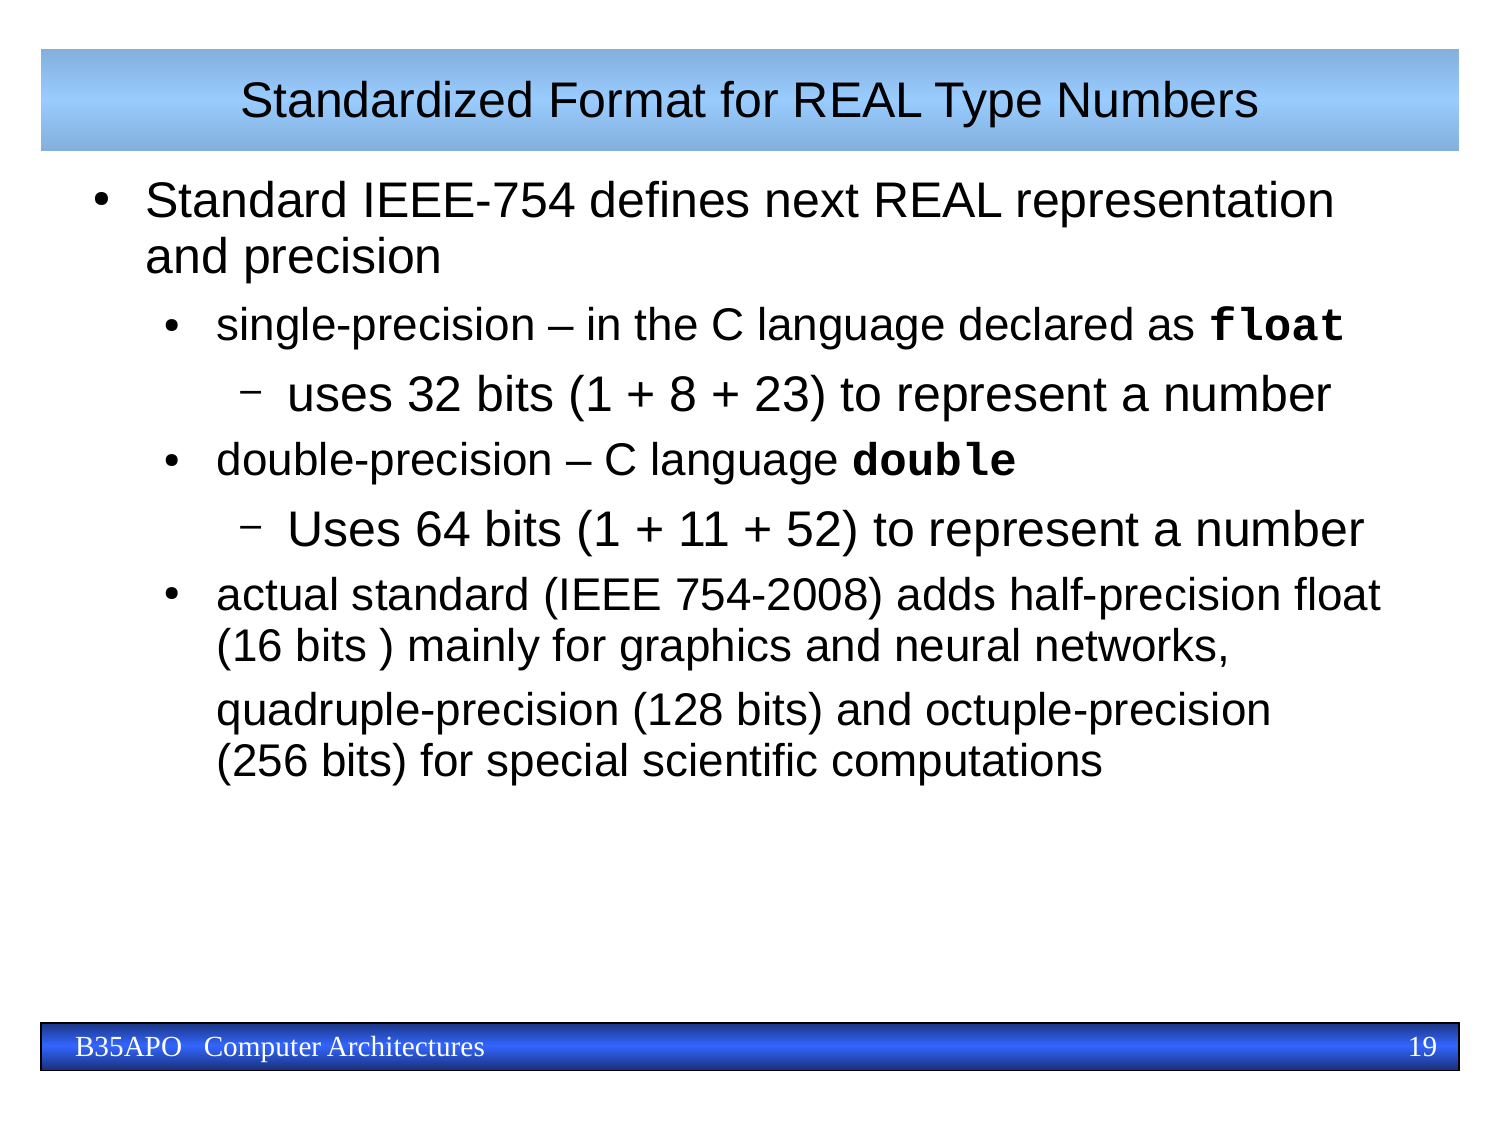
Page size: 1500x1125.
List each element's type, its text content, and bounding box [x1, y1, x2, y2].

title Standardized Format for REAL Type Numbers [41, 49, 1459, 151]
list Standard IEEE-754 defines next REAL representation and precision single-precision – in the C language declared as float uses 32 bits (1 + 8 + 23) to represent a number double-precision – C language double Uses 64 bits (1 + 11 + 52) to represent a number actual standard (IEEE 754-2008) adds half-precision float (16 bits ) mainly for graphics and neural networks, quadruple-precision (128 bits) and octuple-precision (256 bits) for special scientific computations [75, 172, 1426, 916]
